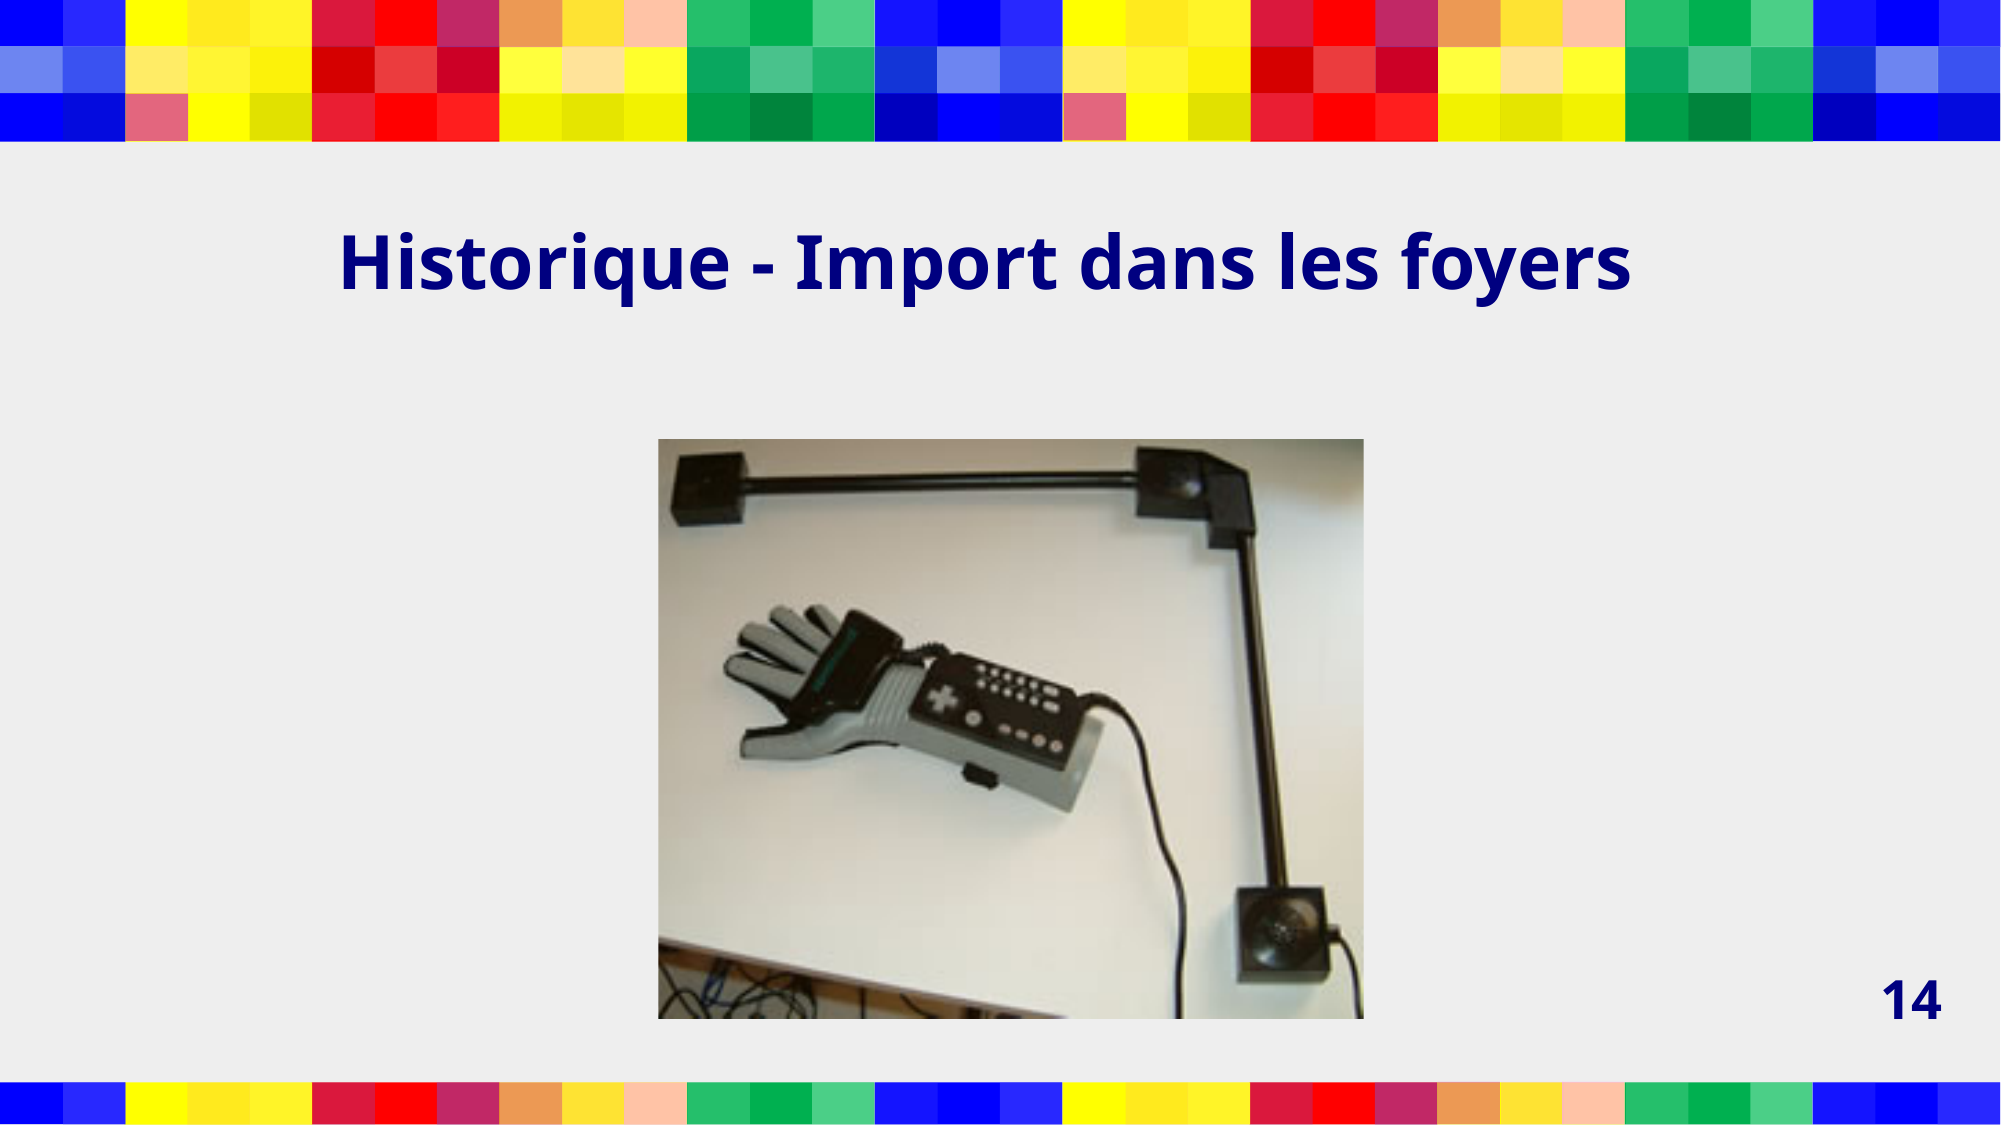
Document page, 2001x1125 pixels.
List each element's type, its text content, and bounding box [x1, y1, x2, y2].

text_box 14 [1853, 954, 1970, 1043]
text_box [658, 439, 1364, 1019]
text_box Historique - Import dans les foyers [60, 201, 1912, 325]
title - Power Glove (1989) [60, 213, 1915, 1058]
